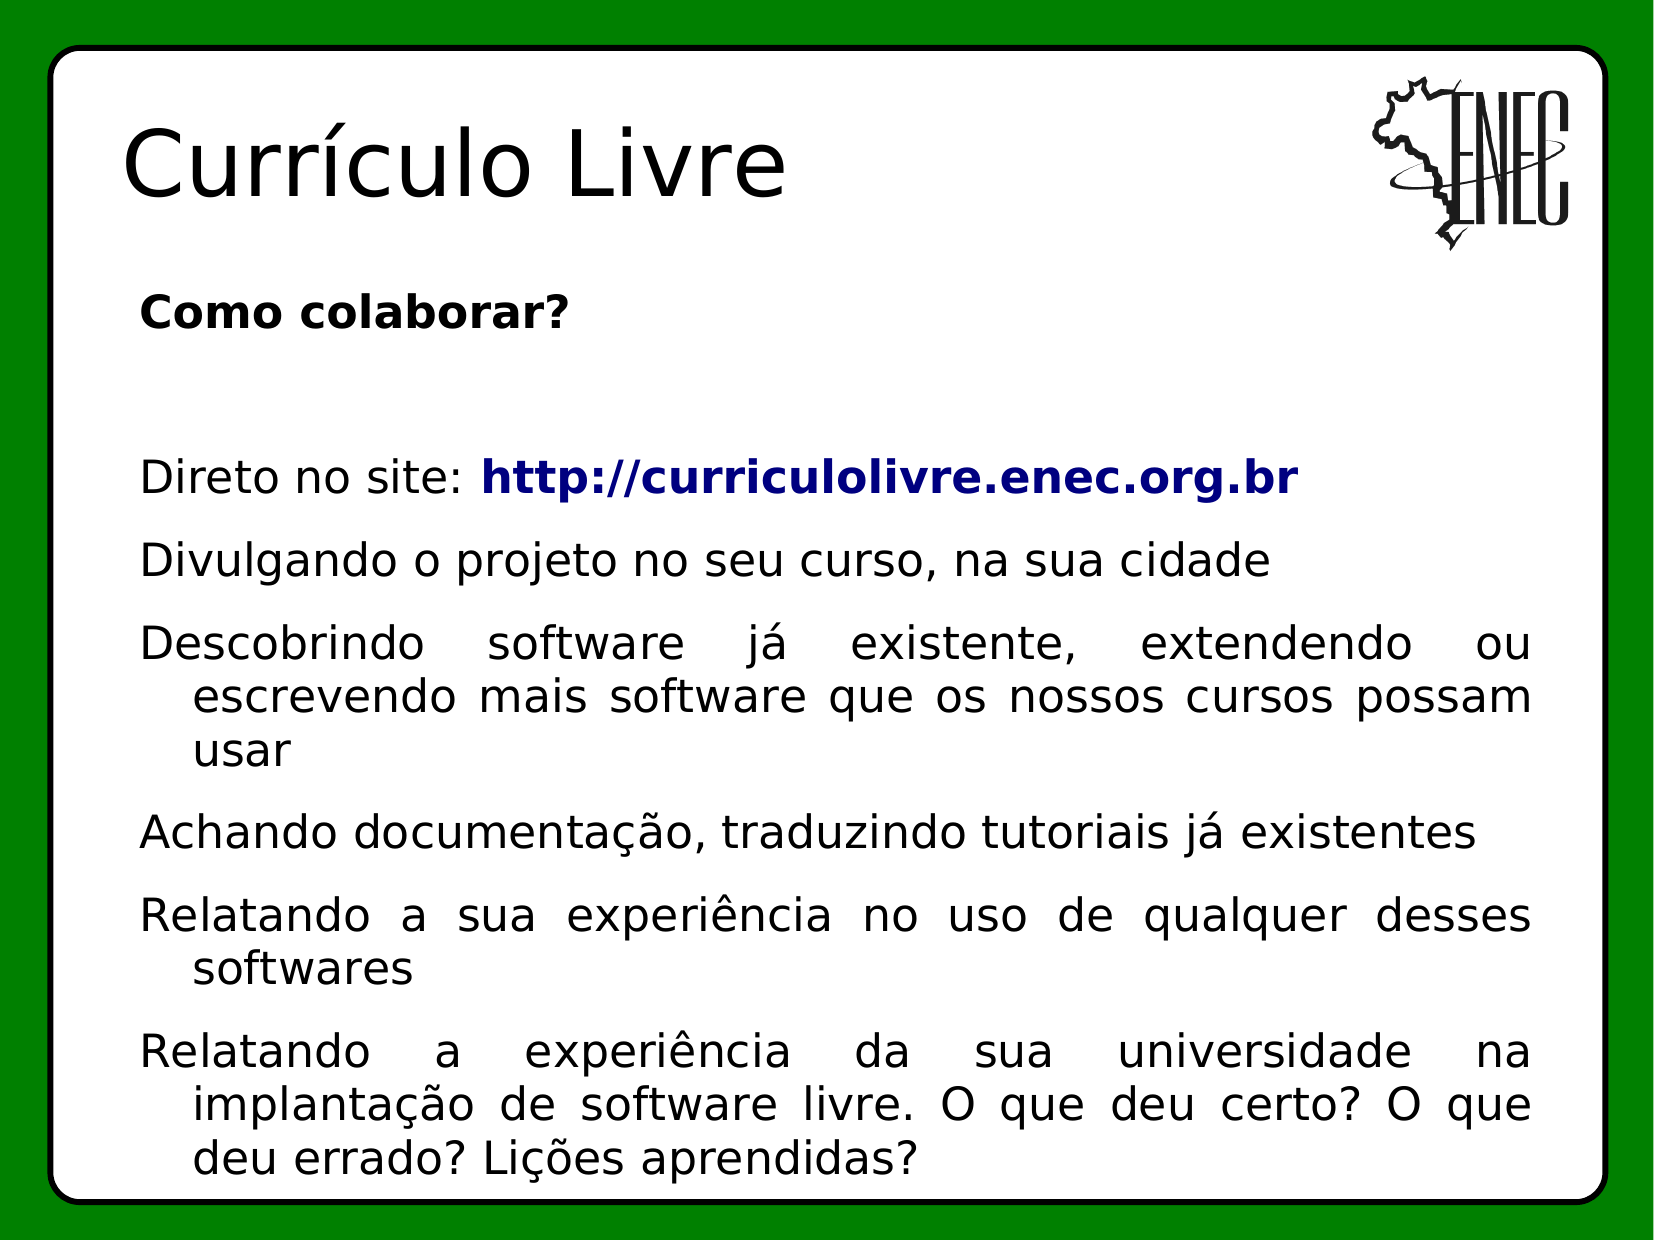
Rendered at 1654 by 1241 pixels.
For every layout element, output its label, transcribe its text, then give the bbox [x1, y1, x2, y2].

list Como colaborar? Direto no site: http://curriculolivre.enec.org.br Divulgando o projeto no seu curso, na sua cidade Descobrindo software já existente, extendendo ou escrevendo mais software que os nossos cursos possam usar Achando documentação, traduzindo tutoriais já existentes Relatando a sua experiência no uso de qualquer desses softwares Relatando a experiência da sua universidade na implantação de software livre. O que deu certo? O que deu errado? Lições aprendidas? [121, 285, 1534, 1186]
picture [1367, 71, 1574, 273]
title Currículo Livre [121, 61, 1534, 269]
